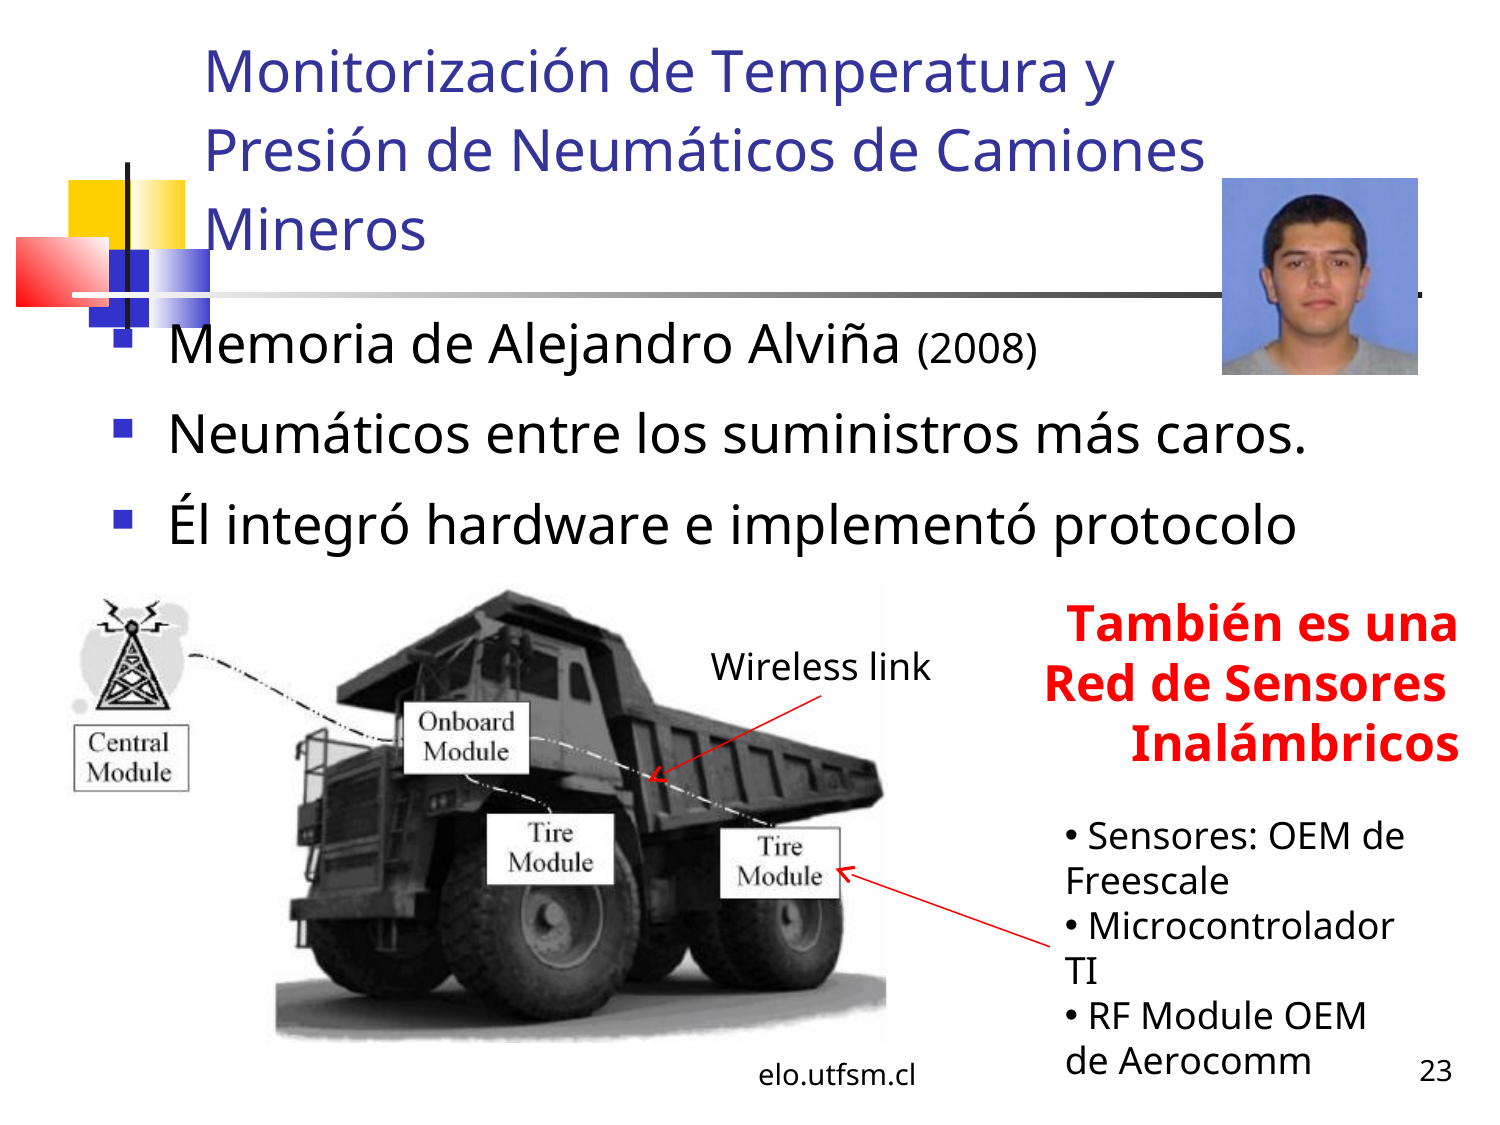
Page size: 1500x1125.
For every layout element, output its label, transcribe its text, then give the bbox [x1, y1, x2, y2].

text_box <number> [1155, 1024, 1468, 1100]
text_box También es una Red de Sensores Inalámbricos [1028, 583, 1475, 779]
picture [1222, 178, 1418, 375]
text_box elo.utfsm.cl [599, 1024, 1075, 1100]
text_box Sensores: OEM de Freescale Microcontrolador TI RF Module OEM de Aerocomm [1050, 804, 1432, 1090]
title Monitorización de Temperatura y Presión de Neumáticos de Camiones Mineros [188, 35, 1269, 276]
picture [66, 582, 888, 1043]
text_box Wireless link [695, 635, 947, 696]
list Memoria de Alejandro Alviña (2008) Neumáticos entre los suministros más caros. Él integró hardware e implementó protocolo [95, 297, 1500, 578]
